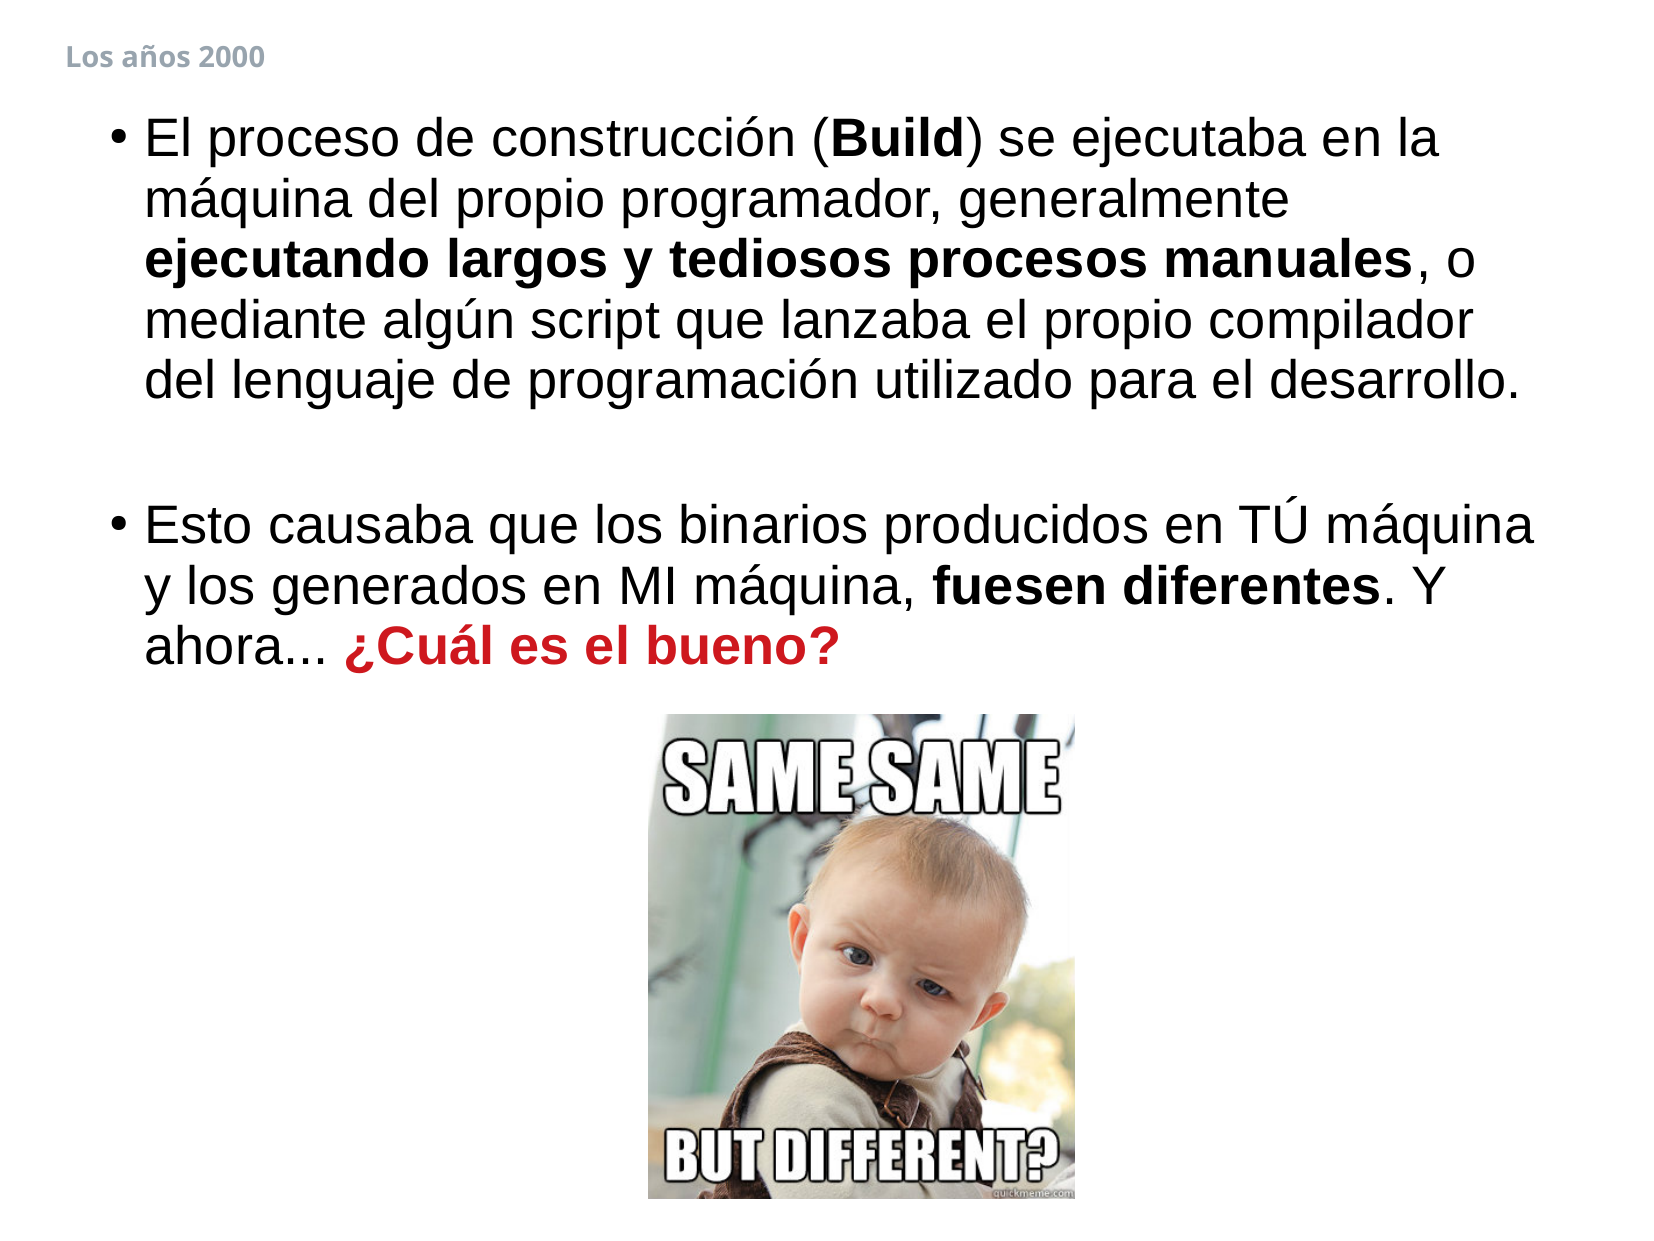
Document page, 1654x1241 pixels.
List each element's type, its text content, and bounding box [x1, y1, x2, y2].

text_box Los años 2000 [64, 38, 733, 74]
text_box El proceso de construcción (Build) se ejecutaba en la máquina del propio programador, generalmente ejecutando largos y tediosos procesos manuales, o mediante algún script que lanzaba el propio compilador del lenguaje de programación utilizado para el desarrollo. Esto causaba que los binarios producidos en TÚ máquina y los generados en MI máquina, fuesen diferentes. Y ahora... ¿Cuál es el bueno? [94, 100, 1571, 1118]
picture [648, 714, 1075, 1199]
